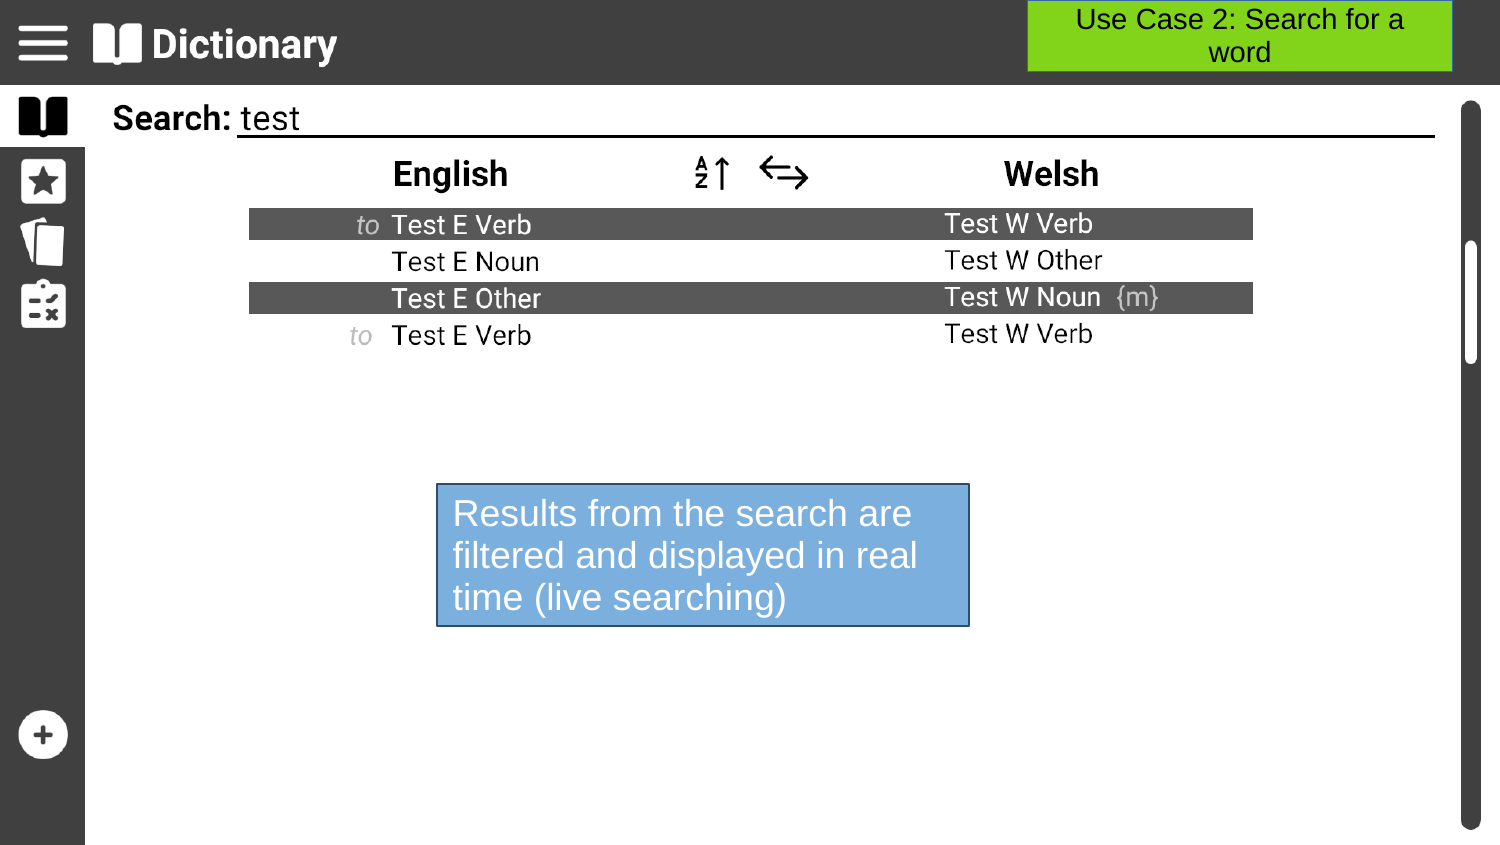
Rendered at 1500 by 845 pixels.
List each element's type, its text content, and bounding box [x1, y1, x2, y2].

picture [0, 0, 1500, 845]
text_box Results from the search are filtered and displayed in real time (live searching) [437, 484, 969, 626]
text_box Use Case 2: Search for a word [1027, 0, 1453, 72]
